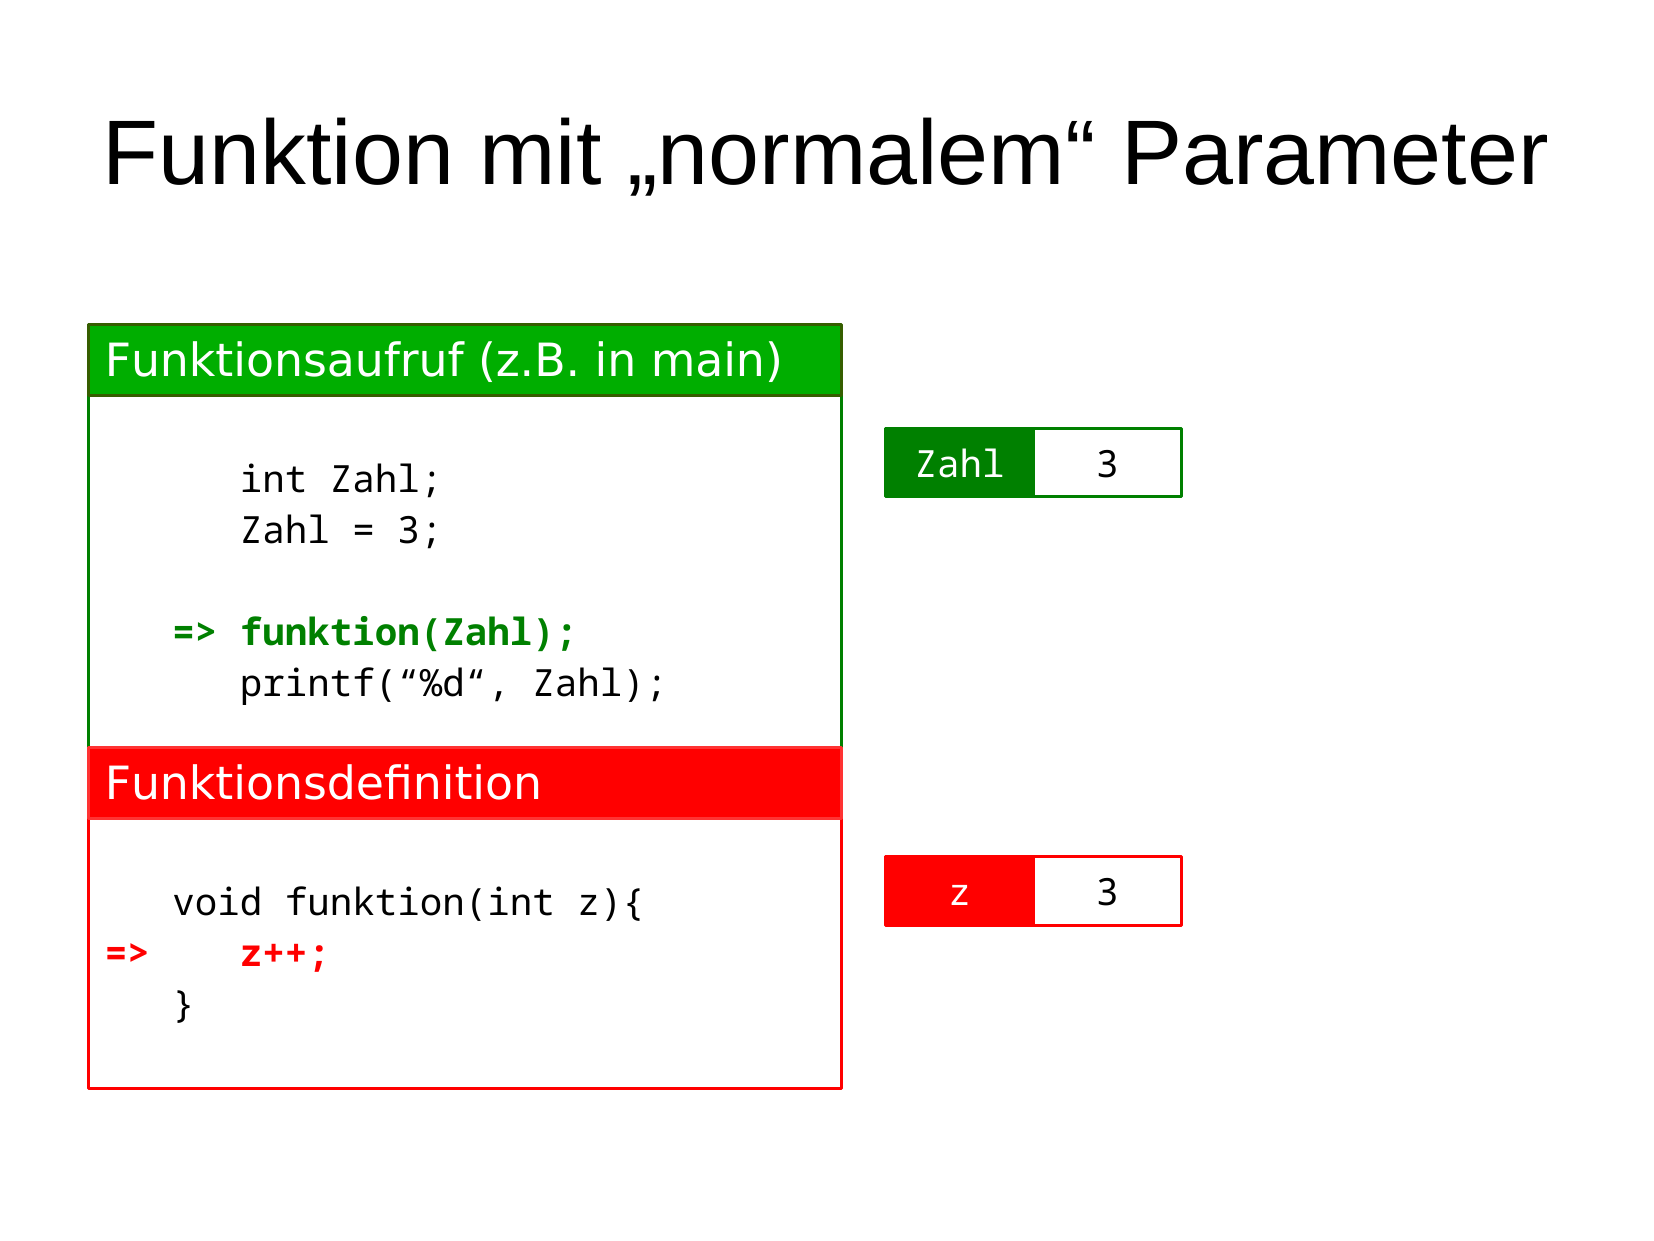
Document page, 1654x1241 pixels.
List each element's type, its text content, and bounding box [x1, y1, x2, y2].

text_box 3 [1033, 856, 1182, 918]
text_box 3 [1033, 428, 1182, 490]
text_box int Zahl; Zahl = 3; => funktion(Zahl); printf(“%d“, Zahl); [88, 397, 842, 716]
text_box Funktionsaufruf (z.B. in main) [88, 324, 842, 396]
title Funktion mit „normalem“ Parameter [82, 49, 1571, 257]
text_box Zahl [885, 428, 1032, 490]
text_box z [885, 856, 1032, 918]
text_box Funktionsdefinition [88, 747, 842, 819]
text_box void funktion(int z){ => z++; } [88, 820, 842, 1052]
